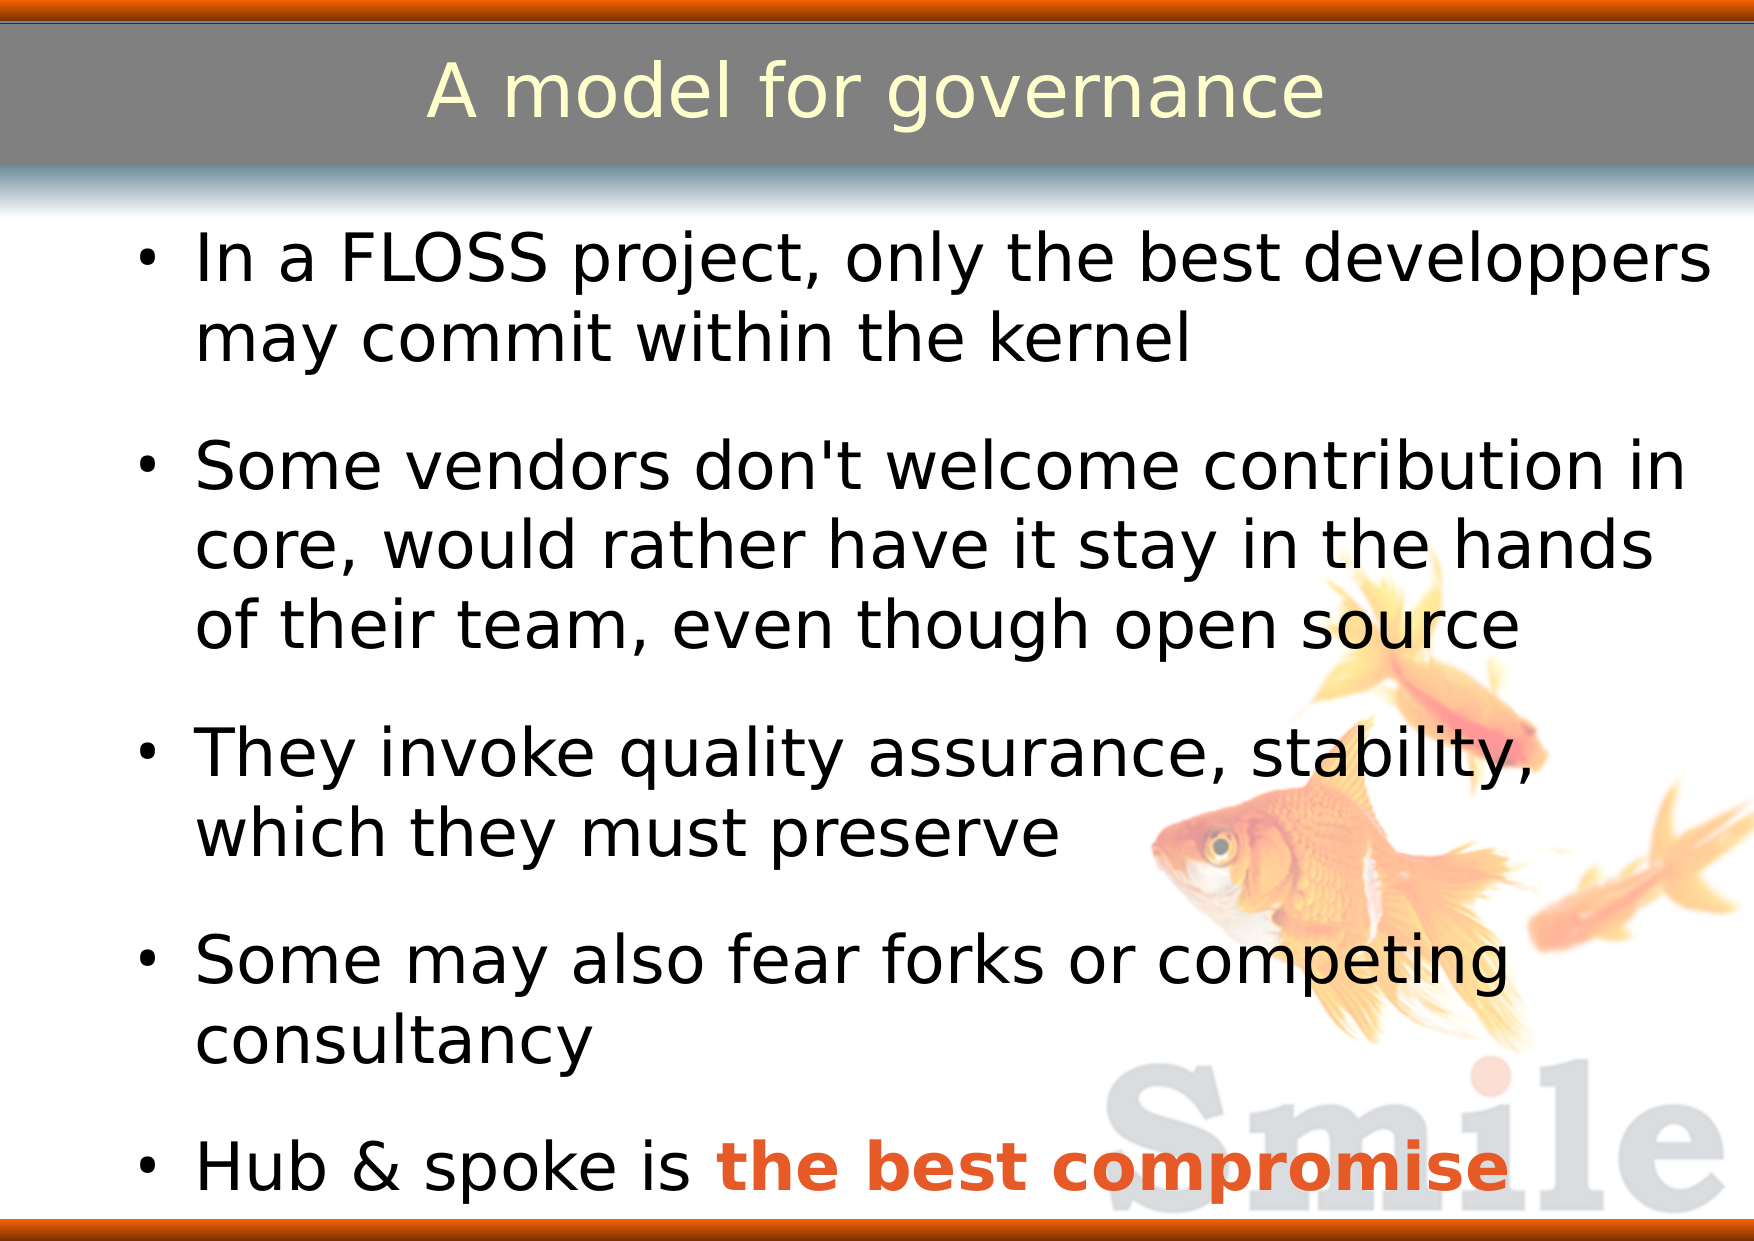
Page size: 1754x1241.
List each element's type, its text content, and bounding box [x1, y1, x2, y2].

list In a FLOSS project, only the best developpers may commit within the kernel Some vendors don't welcome contribution in core, would rather have it stay in the hands of their team, even though open source They invoke quality assurance, stability, which they must preserve Some may also fear forks or competing consultancy Hub & spoke is the best compromise [59, 206, 1754, 1241]
title A model for governance [0, 15, 1754, 174]
